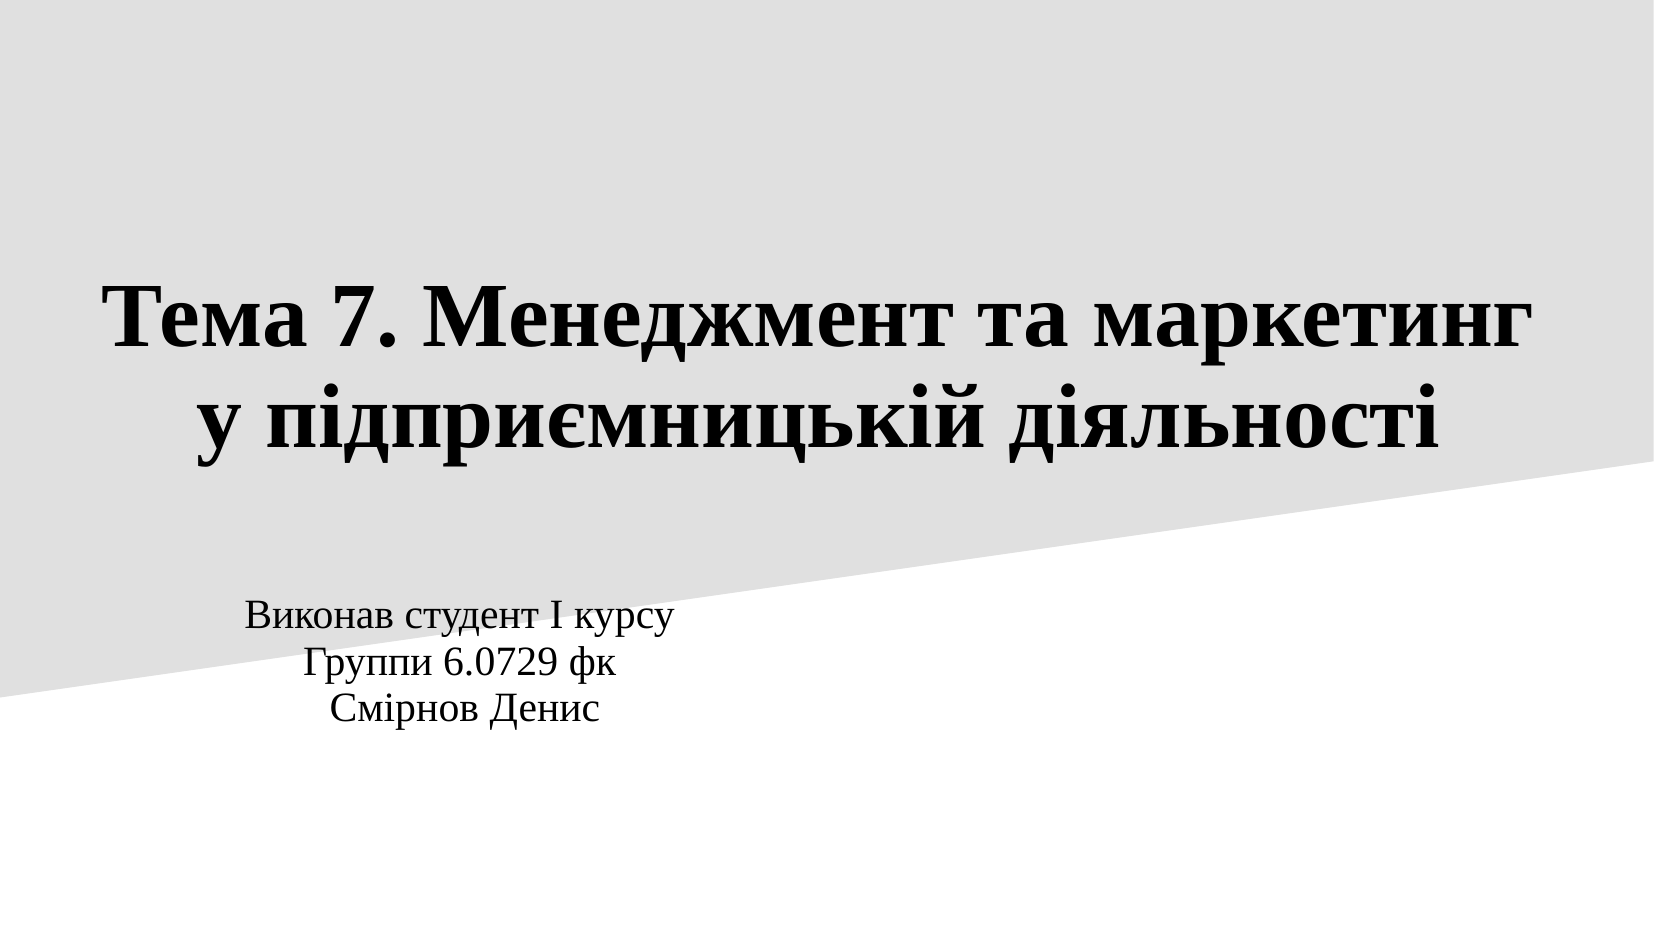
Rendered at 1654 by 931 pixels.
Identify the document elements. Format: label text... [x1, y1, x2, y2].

subtitle Виконав студент I курсу Группи 6.0729 фк Смірнов Денис [15, 495, 916, 828]
title Тема 7. Менеджмент та маркетинг у підприємницькій діяльності [75, 264, 1564, 468]
